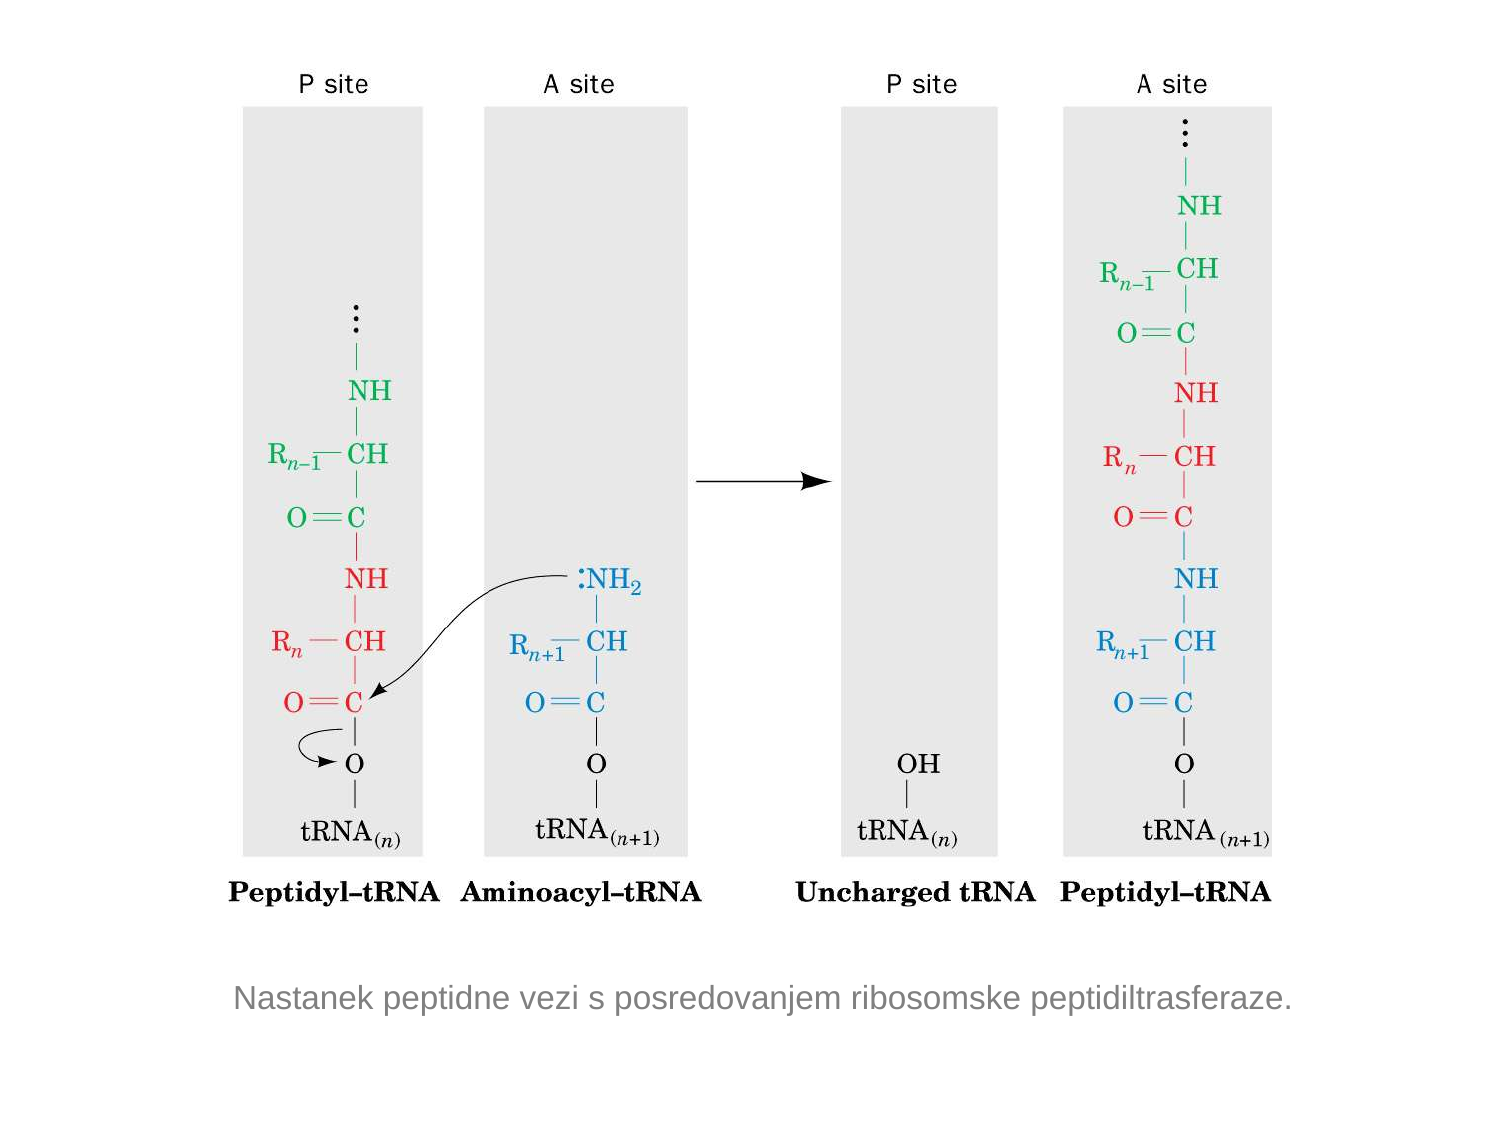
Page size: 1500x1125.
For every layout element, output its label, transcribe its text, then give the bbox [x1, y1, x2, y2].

text_box Nastanek peptidne vezi s posredovanjem ribosomske peptidiltrasferaze. [218, 969, 1425, 1024]
picture [228, 68, 1272, 907]
